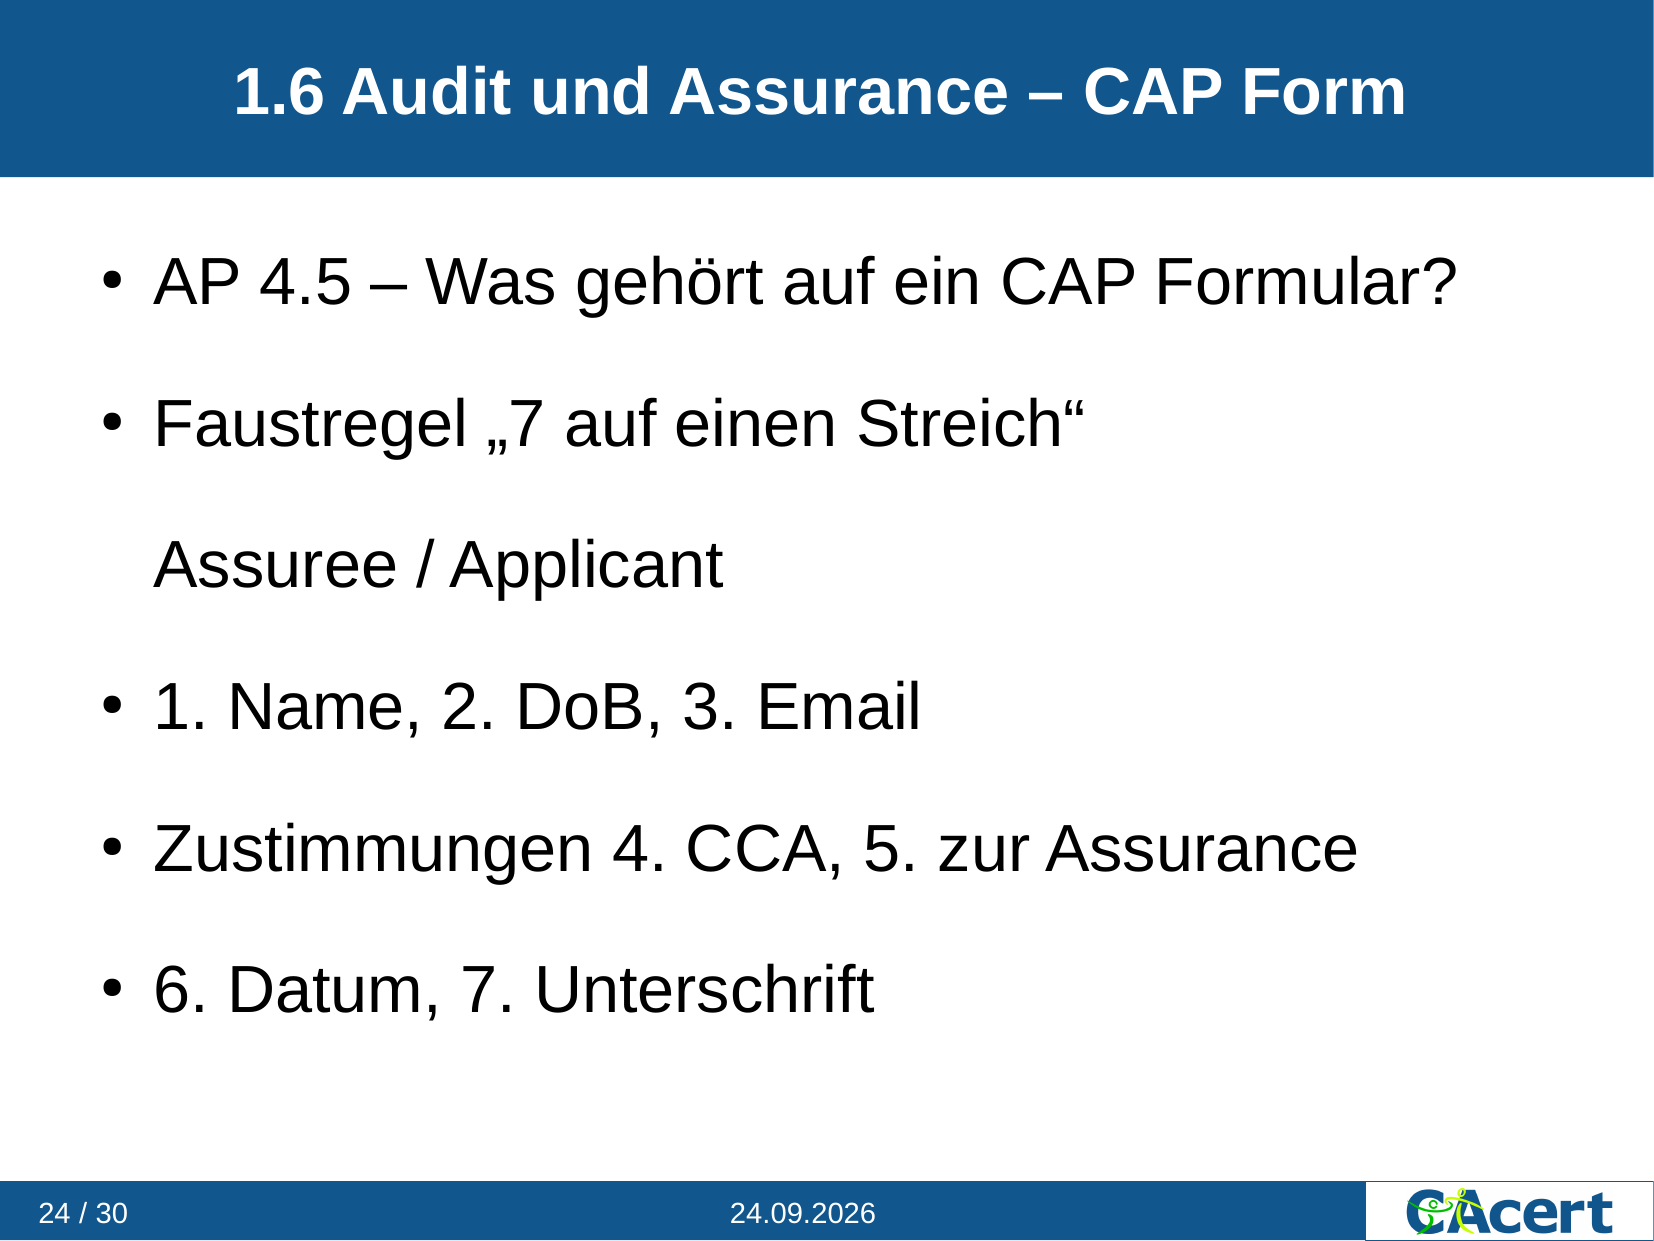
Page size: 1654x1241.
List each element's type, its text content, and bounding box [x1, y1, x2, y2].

list AP 4.5 – Was gehört auf ein CAP Formular? Faustregel „7 auf einen Streich“ Assuree / Applicant 1. Name, 2. DoB, 3. Email Zustimmungen 4. CCA, 5. zur Assurance 6. Datum, 7. Unterschrift [82, 206, 1625, 1065]
picture [1406, 1187, 1613, 1235]
title 1.6 Audit und Assurance – CAP Form [76, 17, 1565, 166]
